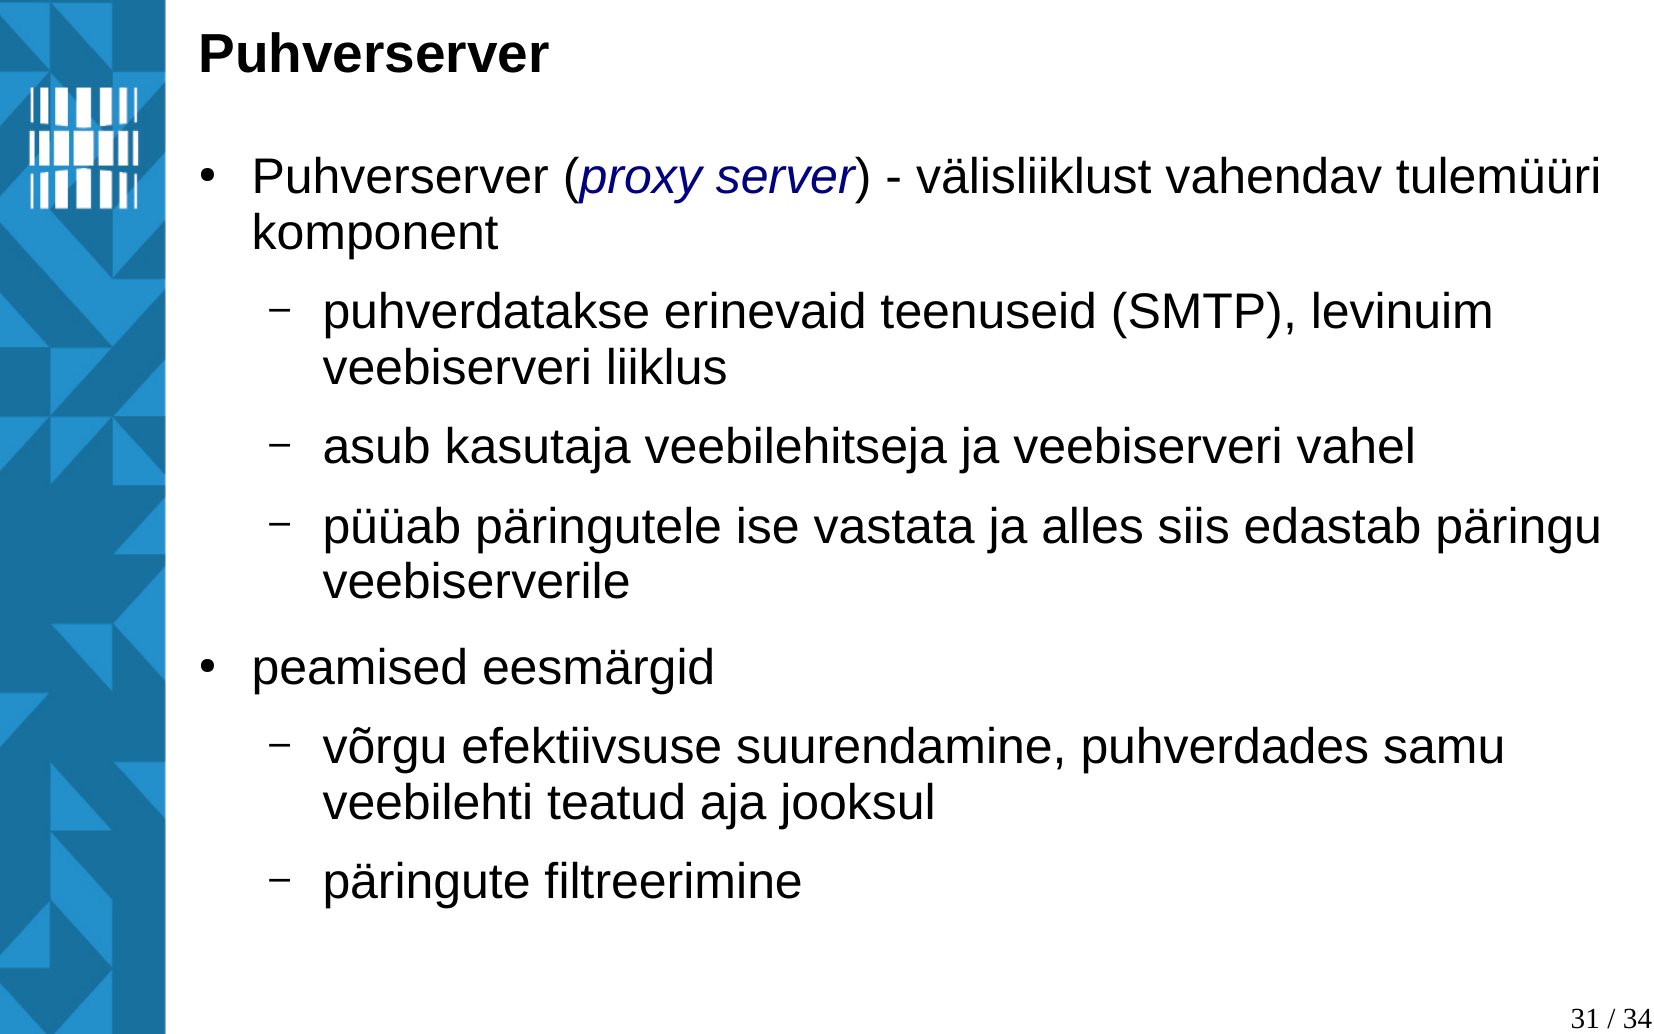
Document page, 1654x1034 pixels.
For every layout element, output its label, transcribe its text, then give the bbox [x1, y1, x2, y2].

list Puhverserver (proxy server) - välisliiklust vahendav tulemüüri komponent puhverdatakse erinevaid teenuseid (SMTP), levinuim veebiserveri liiklus asub kasutaja veebilehitseja ja veebiserveri vahel püüab päringutele ise vastata ja alles siis edastab päringu veebiserverile peamised eesmärgid võrgu efektiivsuse suurendamine, puhverdades samu veebilehti teatud aja jooksul päringute filtreerimine [180, 148, 1625, 975]
title Puhverserver [198, 11, 1554, 95]
